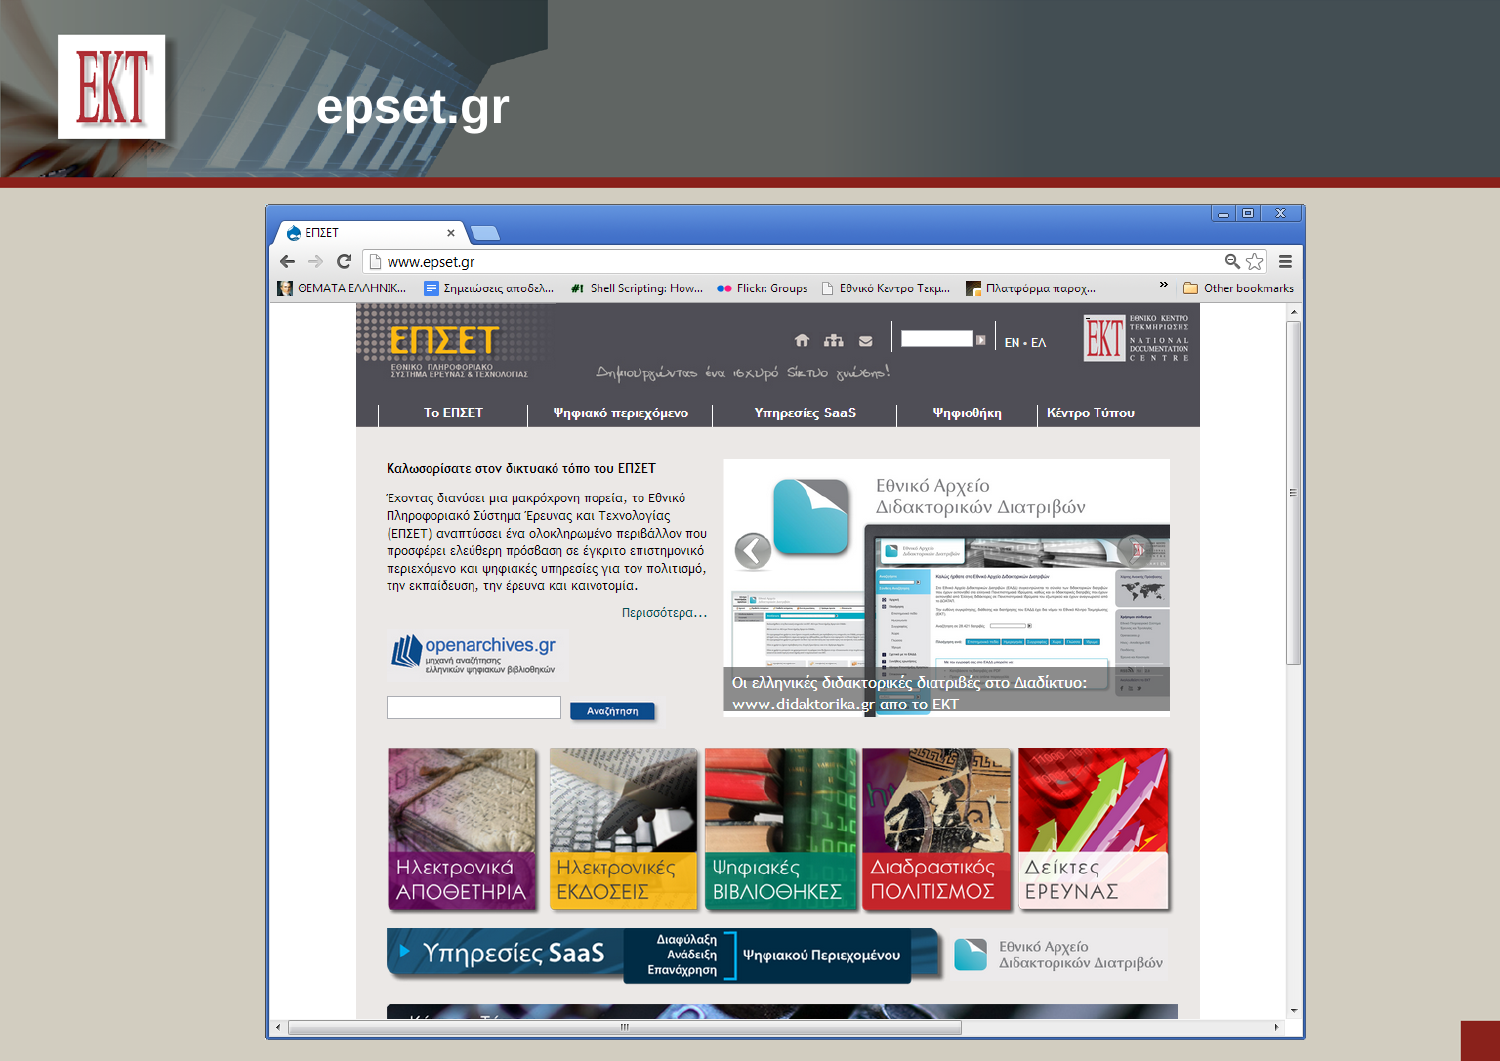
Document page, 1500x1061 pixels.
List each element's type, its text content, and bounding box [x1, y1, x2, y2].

picture [0, 0, 1500, 1061]
title epset.gr [301, 42, 1426, 165]
